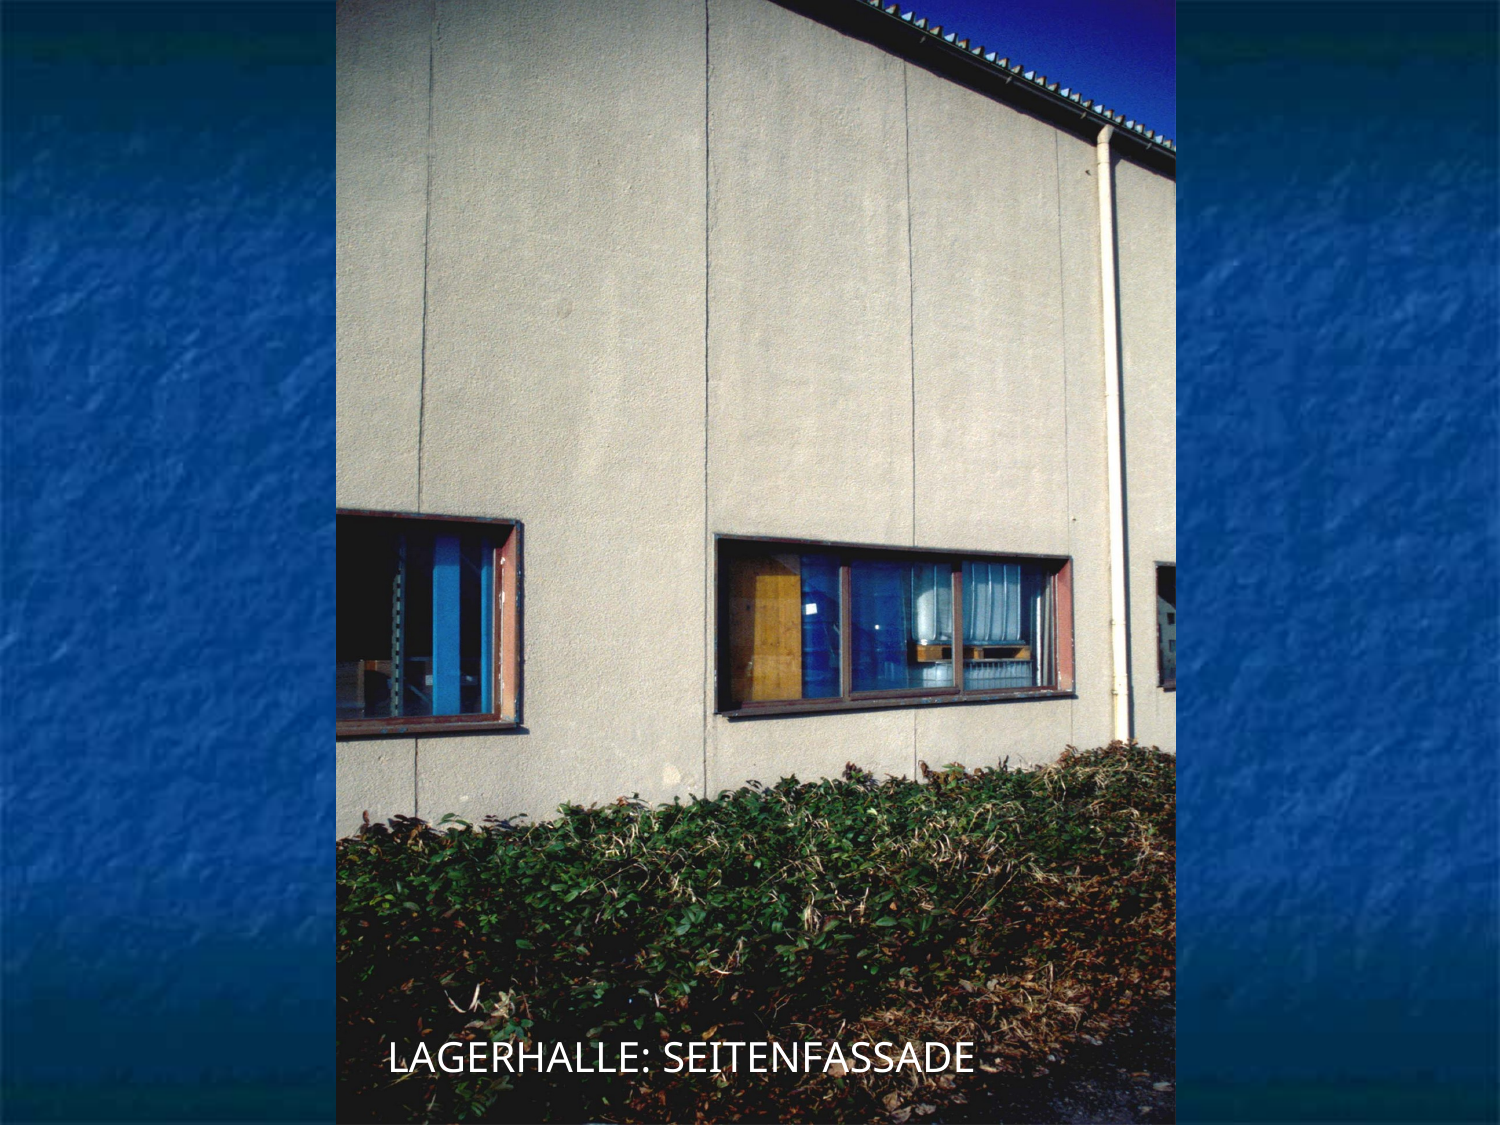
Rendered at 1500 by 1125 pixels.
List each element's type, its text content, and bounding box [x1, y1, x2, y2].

text_box LAGERHALLE: SEITENFASSADE [372, 1023, 992, 1089]
picture [0, 0, 1500, 1125]
